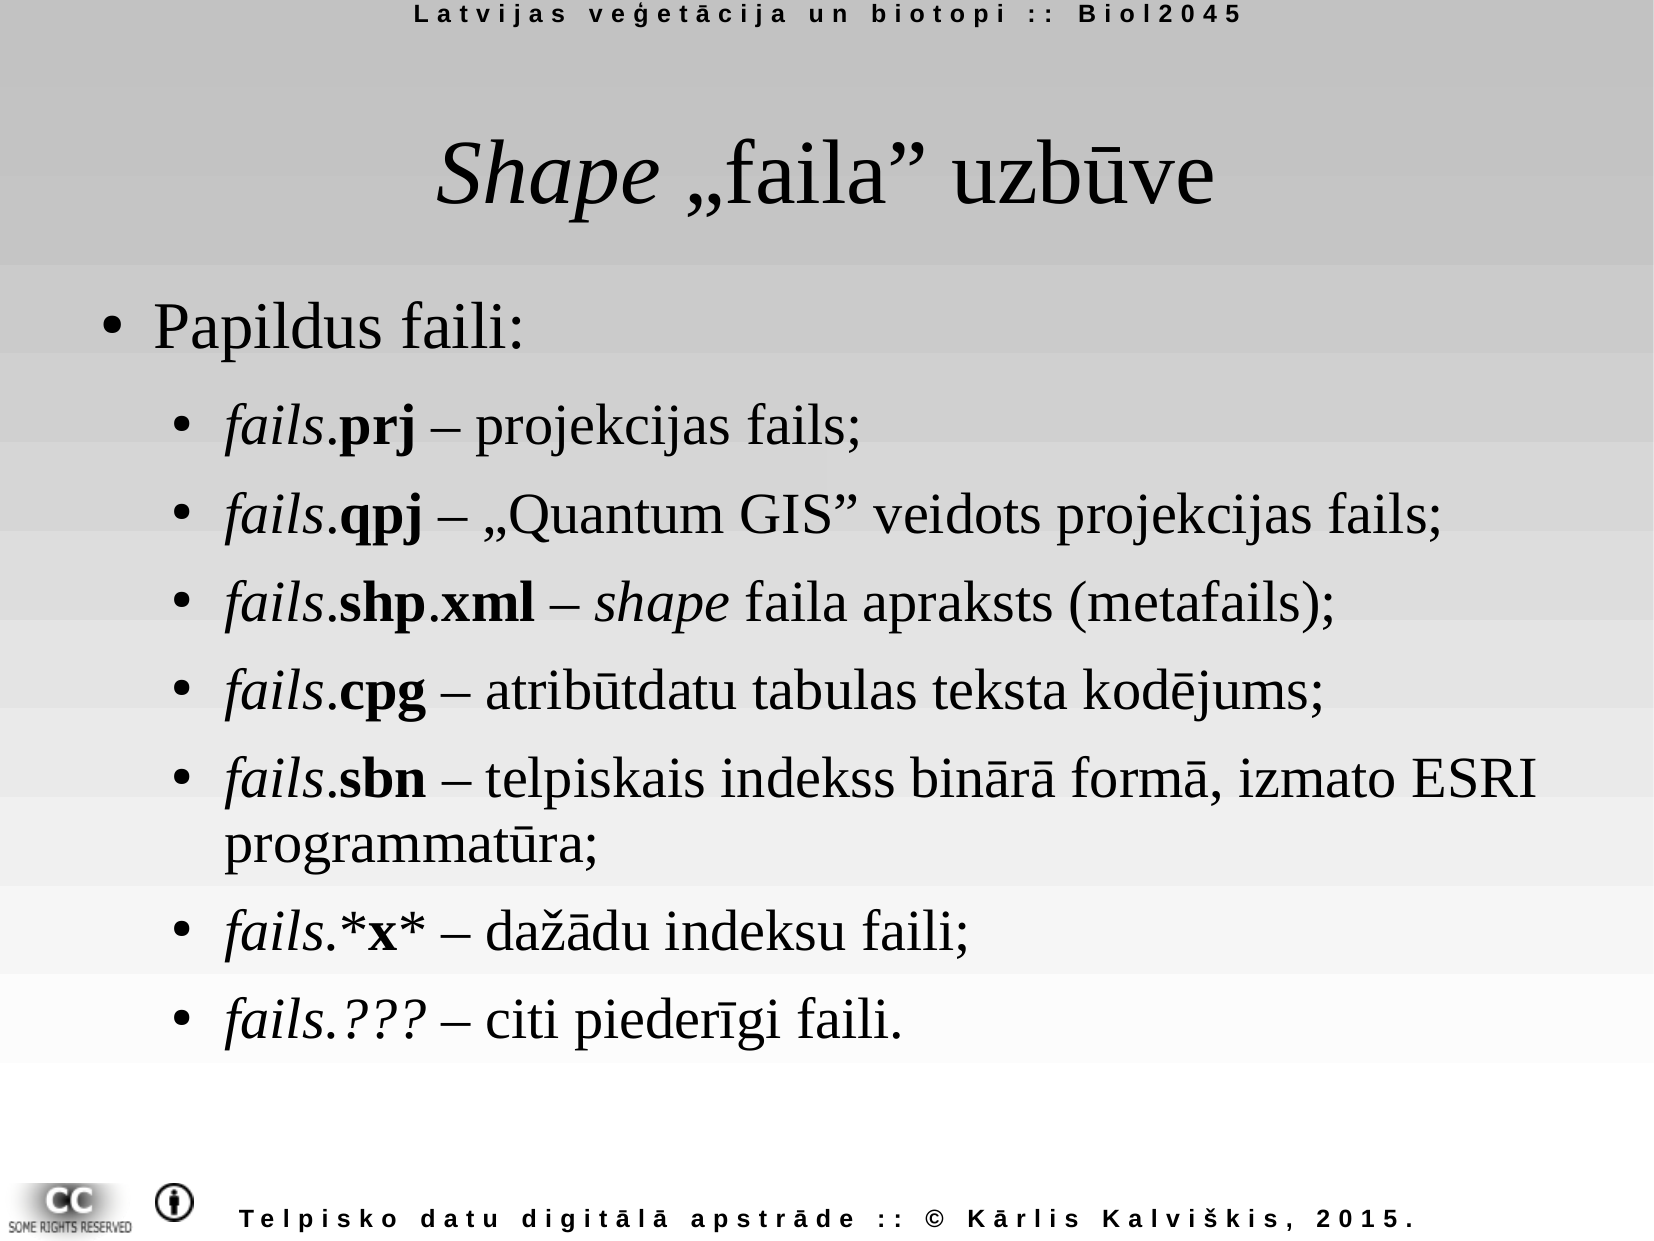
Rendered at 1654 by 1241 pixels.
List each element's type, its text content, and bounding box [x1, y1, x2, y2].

list Papildus faili: fails.prj – projekcijas fails; fails.qpj – „Quantum GIS” veidots projekcijas fails; fails.shp.xml – shape faila apraksts (metafails); fails.cpg – atribūtdatu tabulas teksta kodējums; fails.sbn – telpiskais indekss binārā formā, izmato ESRI programmatūra; fails.*x* – dažādu indeksu faili; fails.??? – citi piederīgi faili. [82, 289, 1571, 1098]
title Shape „faila” uzbūve [29, 56, 1625, 289]
picture [0, 0, 1654, 1241]
